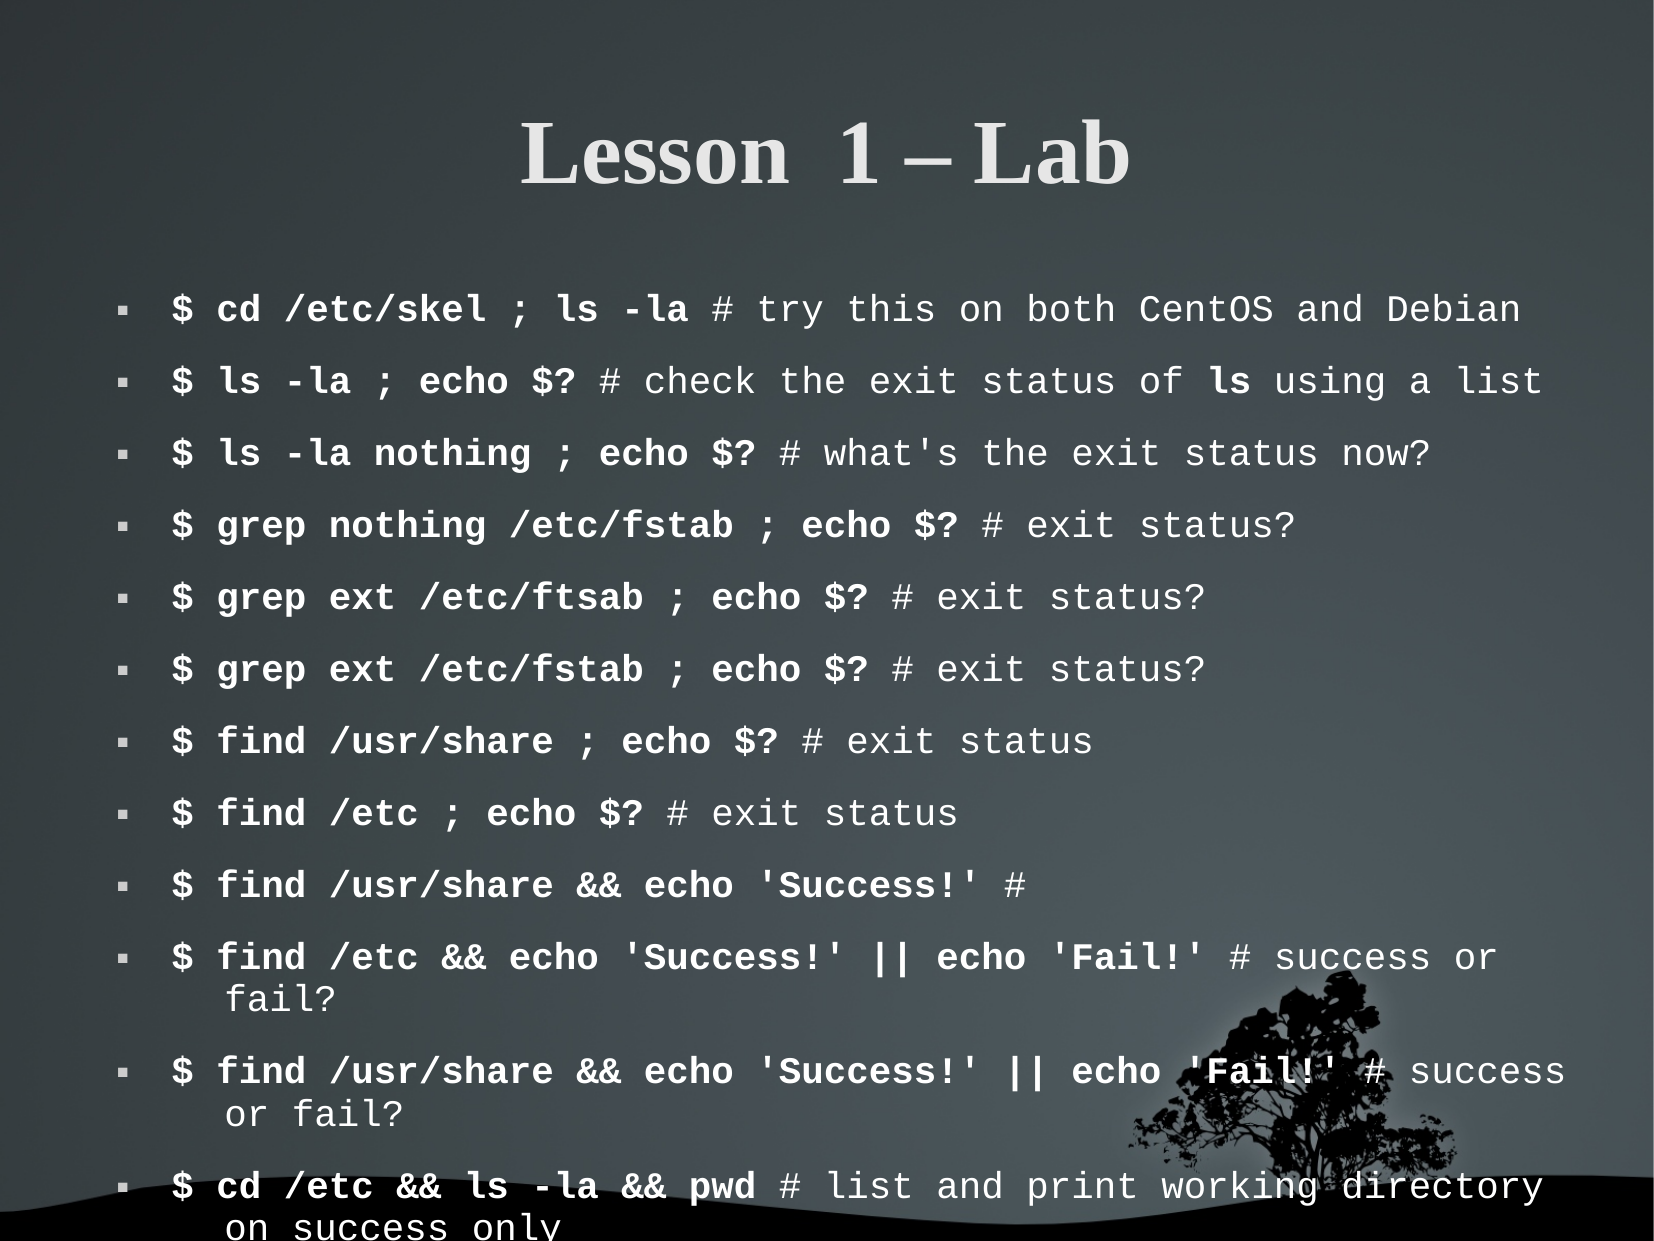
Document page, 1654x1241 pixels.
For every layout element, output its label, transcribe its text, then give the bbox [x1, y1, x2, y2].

picture [0, 0, 1654, 1241]
list $ cd /etc/skel ; ls -la # try this on both CentOS and Debian $ ls -la ; echo $? # check the exit status of ls using a list $ ls -la nothing ; echo $? # what's the exit status now? $ grep nothing /etc/fstab ; echo $? # exit status? $ grep ext /etc/ftsab ; echo $? # exit status? $ grep ext /etc/fstab ; echo $? # exit status? $ find /usr/share ; echo $? # exit status $ find /etc ; echo $? # exit status $ find /usr/share && echo 'Success!' # $ find /etc && echo 'Success!' || echo 'Fail!' # success or fail? $ find /usr/share && echo 'Success!' || echo 'Fail!' # success or fail? $ cd /etc && ls -la && pwd # list and print working directory on success only $ cd # back to homedir $ cd /etc || ls -la || pwd # what happens here? [82, 290, 1571, 1205]
title Lesson 1 – Lab [82, 49, 1571, 257]
